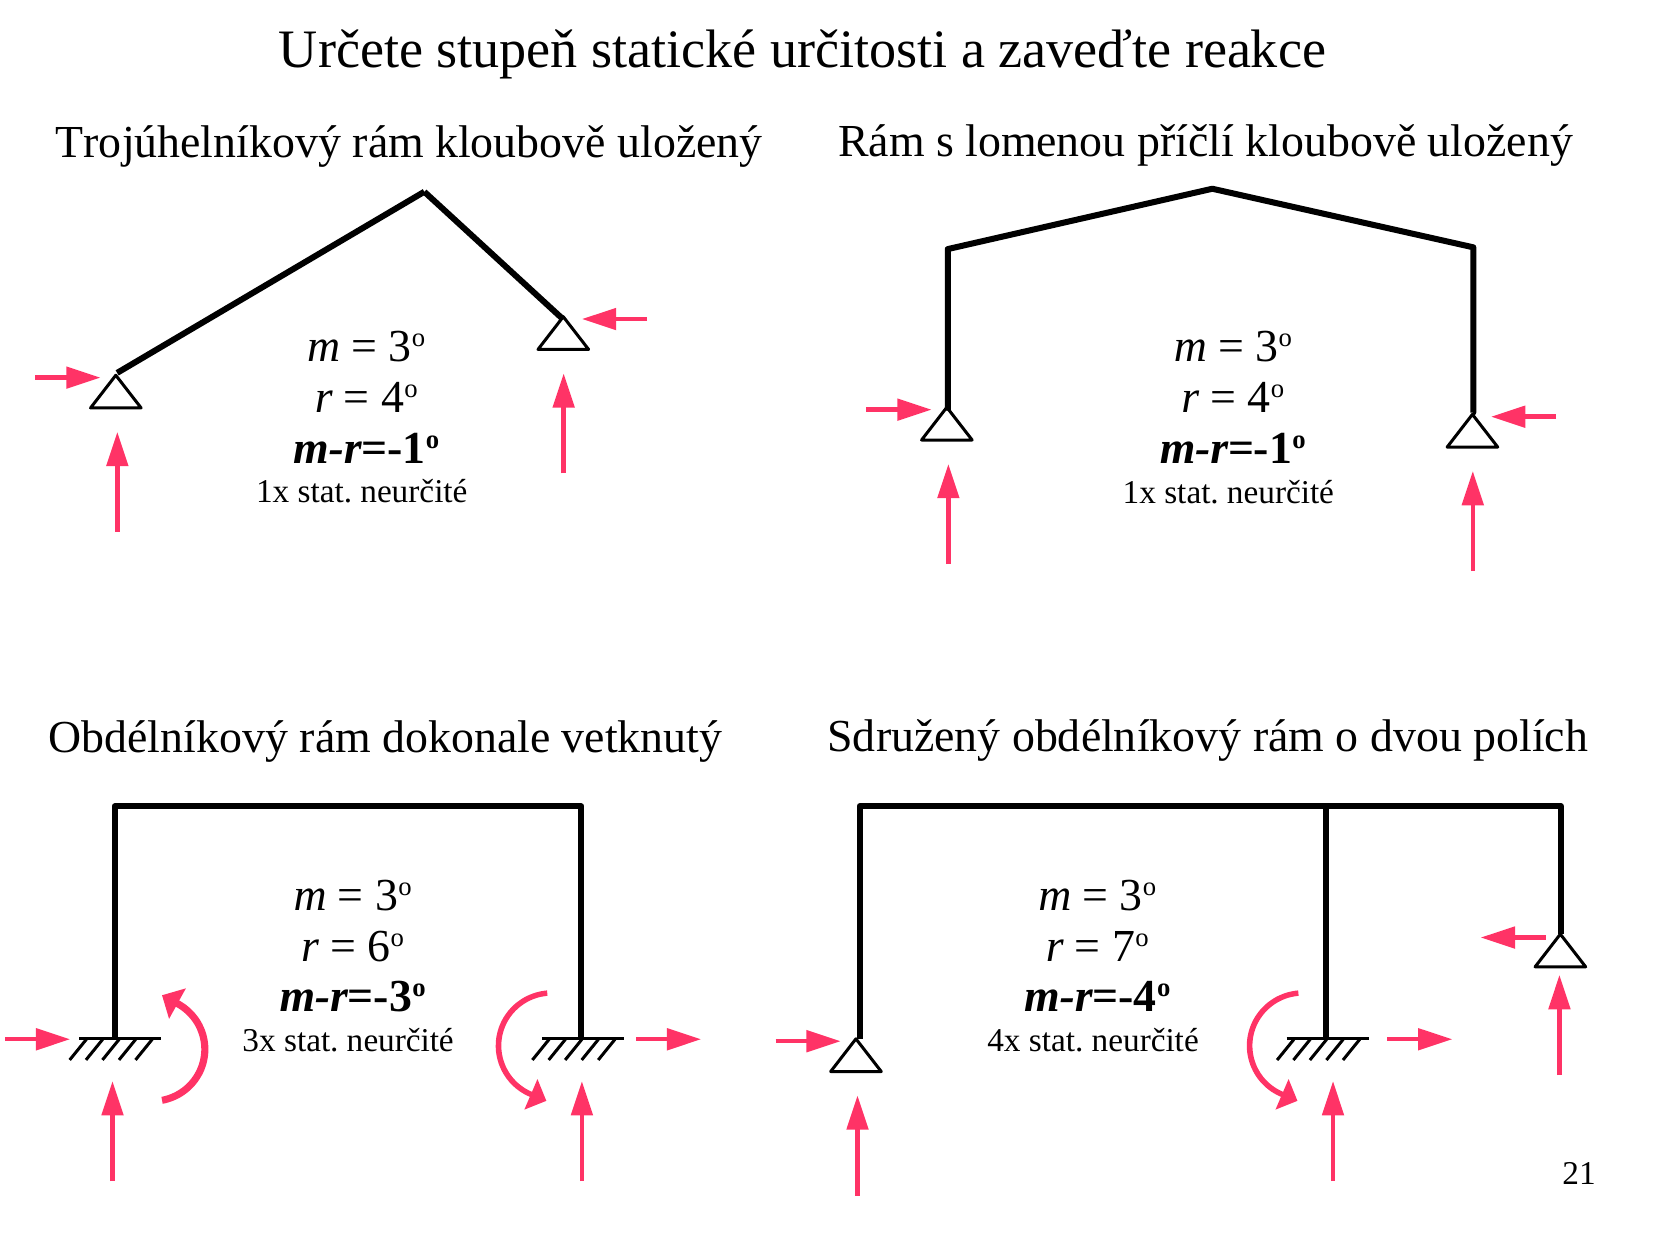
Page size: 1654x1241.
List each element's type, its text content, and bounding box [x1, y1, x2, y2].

text_box m = 3o r = 6o m-r=-3o 3x stat. neurčité [223, 862, 482, 1089]
text_box Trojúhelníkový rám kloubově uložený [36, 109, 784, 181]
text_box Rám s lomenou příčlí kloubově uložený [796, 108, 1615, 179]
title Určete stupeň statické určitosti a zaveďte reakce [59, 7, 1548, 93]
text_box [161, 988, 209, 1104]
text_box m = 3o r = 7o m-r=-4o 4x stat. neurčité [968, 862, 1226, 1089]
text_box [1246, 990, 1299, 1110]
text_box Obdélníkový rám dokonale vetknutý [12, 704, 760, 775]
text_box m = 3o r = 4o m-r=-1o 1x stat. neurčité [1103, 313, 1362, 540]
text_box Sdružený obdélníkový rám o dvou polích [807, 702, 1609, 774]
text_box m = 3o r = 4o m-r=-1o 1x stat. neurčité [237, 313, 495, 540]
text_box [495, 990, 548, 1110]
